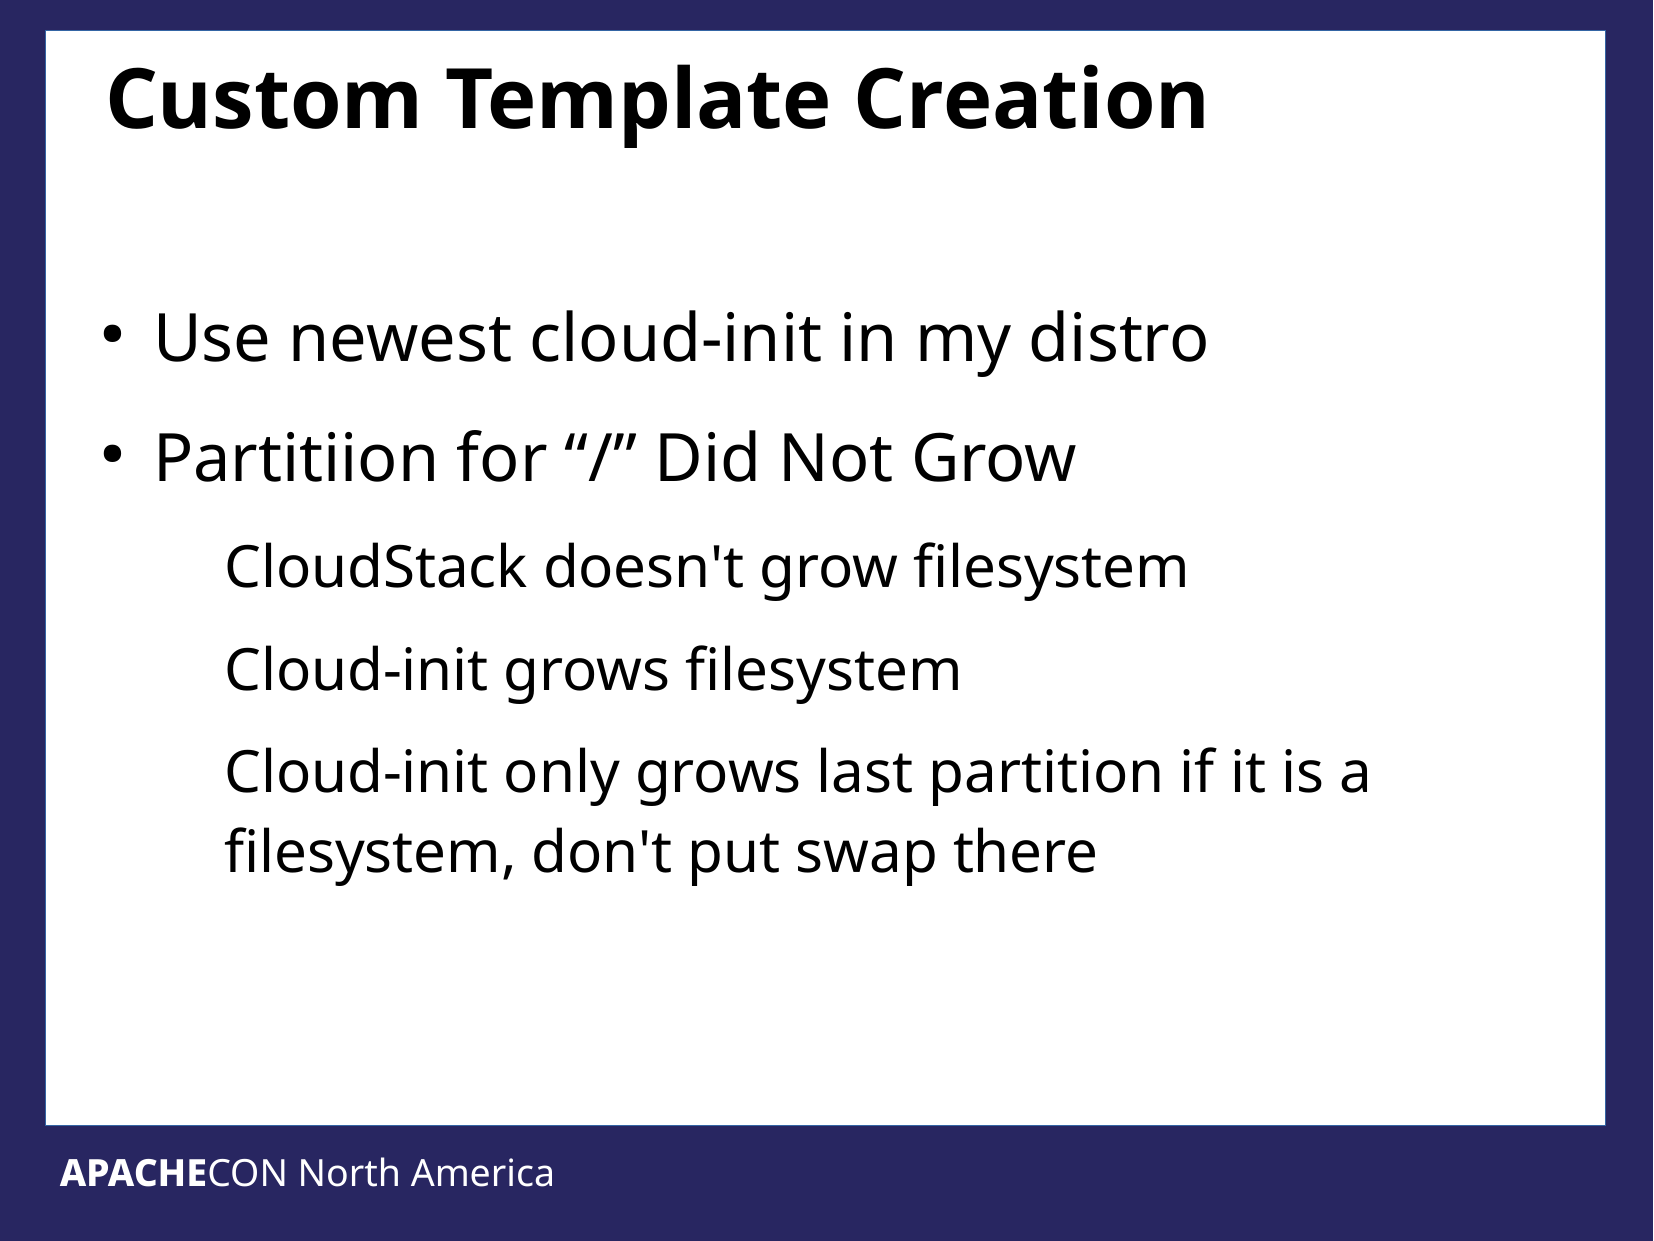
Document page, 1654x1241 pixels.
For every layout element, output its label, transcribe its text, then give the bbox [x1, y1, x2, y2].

title Custom Template Creation [105, 42, 1546, 264]
list Use newest cloud-init in my distro Partitiion for “/” Did Not Grow CloudStack doesn't grow filesystem Cloud-init grows filesystem Cloud-init only grows last partition if it is a filesystem, don't put swap there [82, 290, 1571, 1010]
